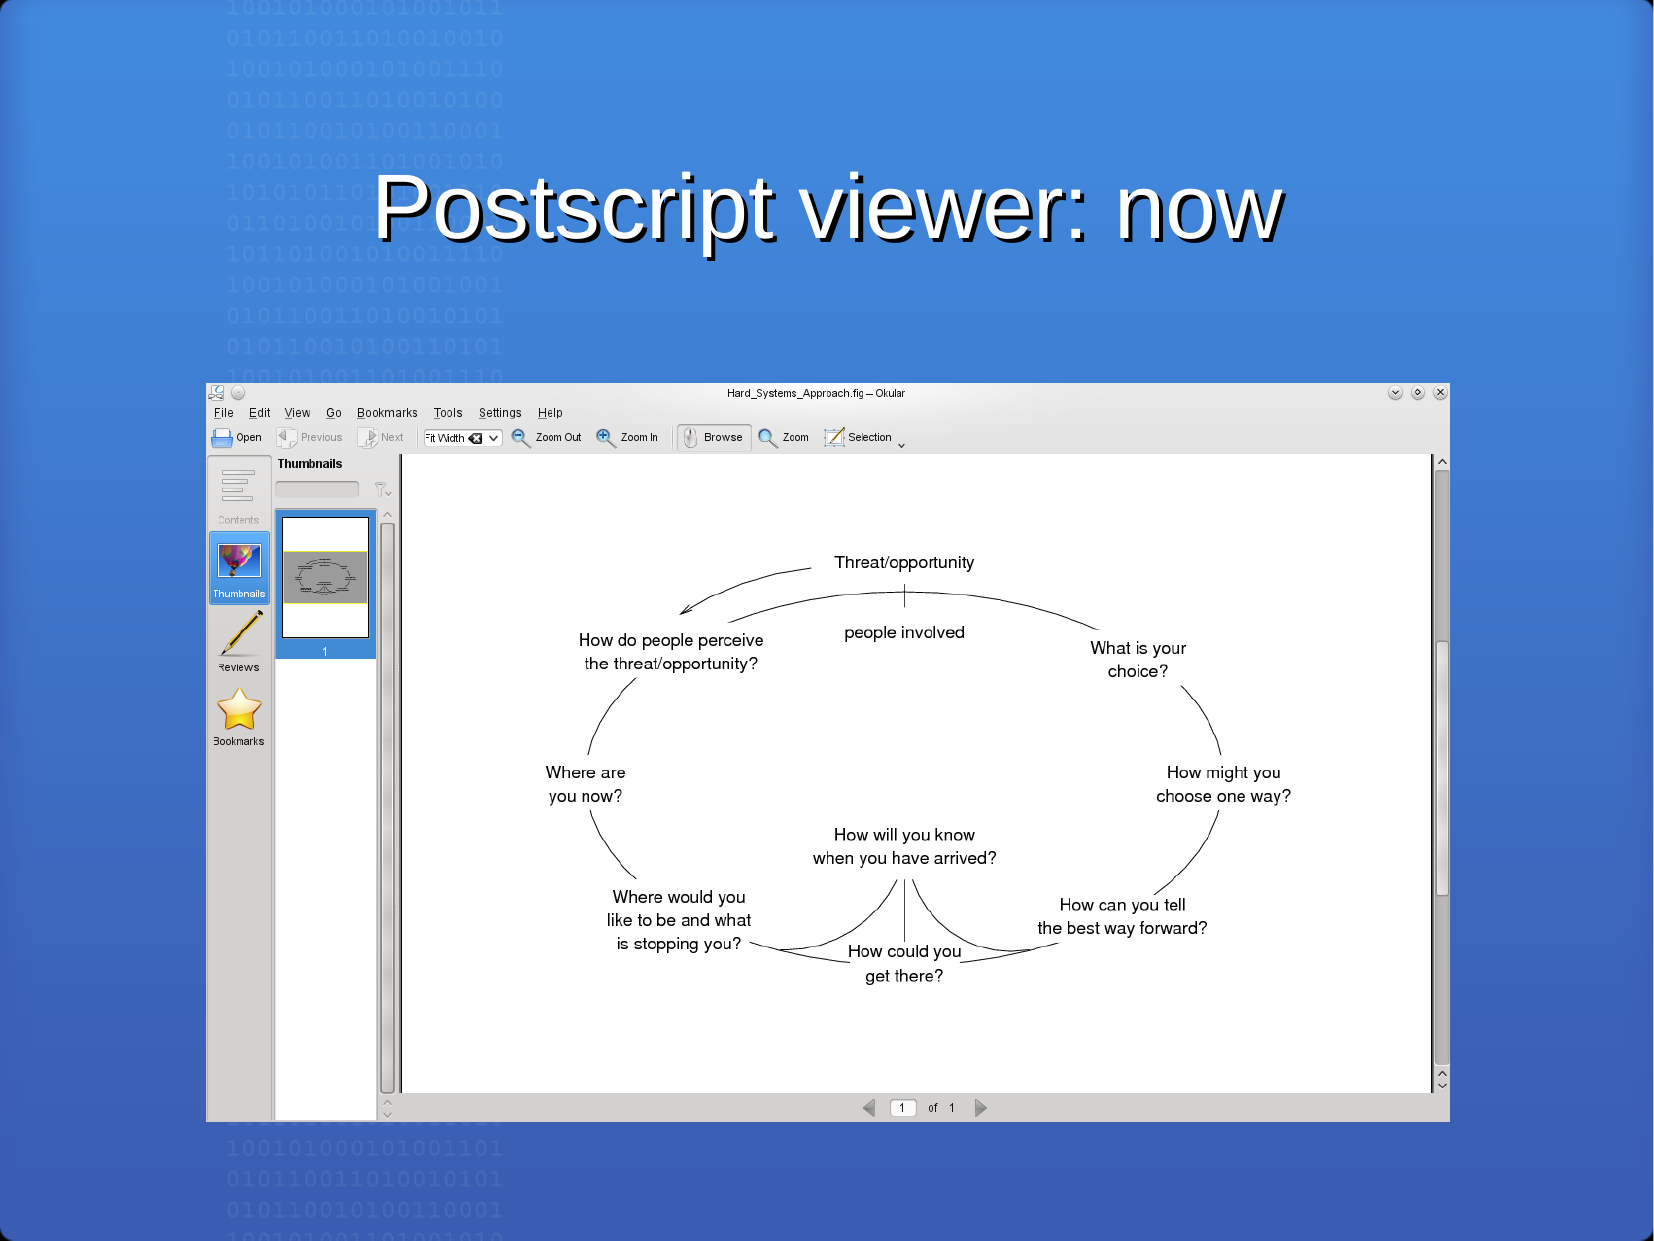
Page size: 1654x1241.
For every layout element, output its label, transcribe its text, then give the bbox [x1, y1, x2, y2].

title Postscript viewer: now [121, 110, 1534, 303]
picture [0, 0, 1654, 1241]
chart [121, 344, 1534, 1127]
